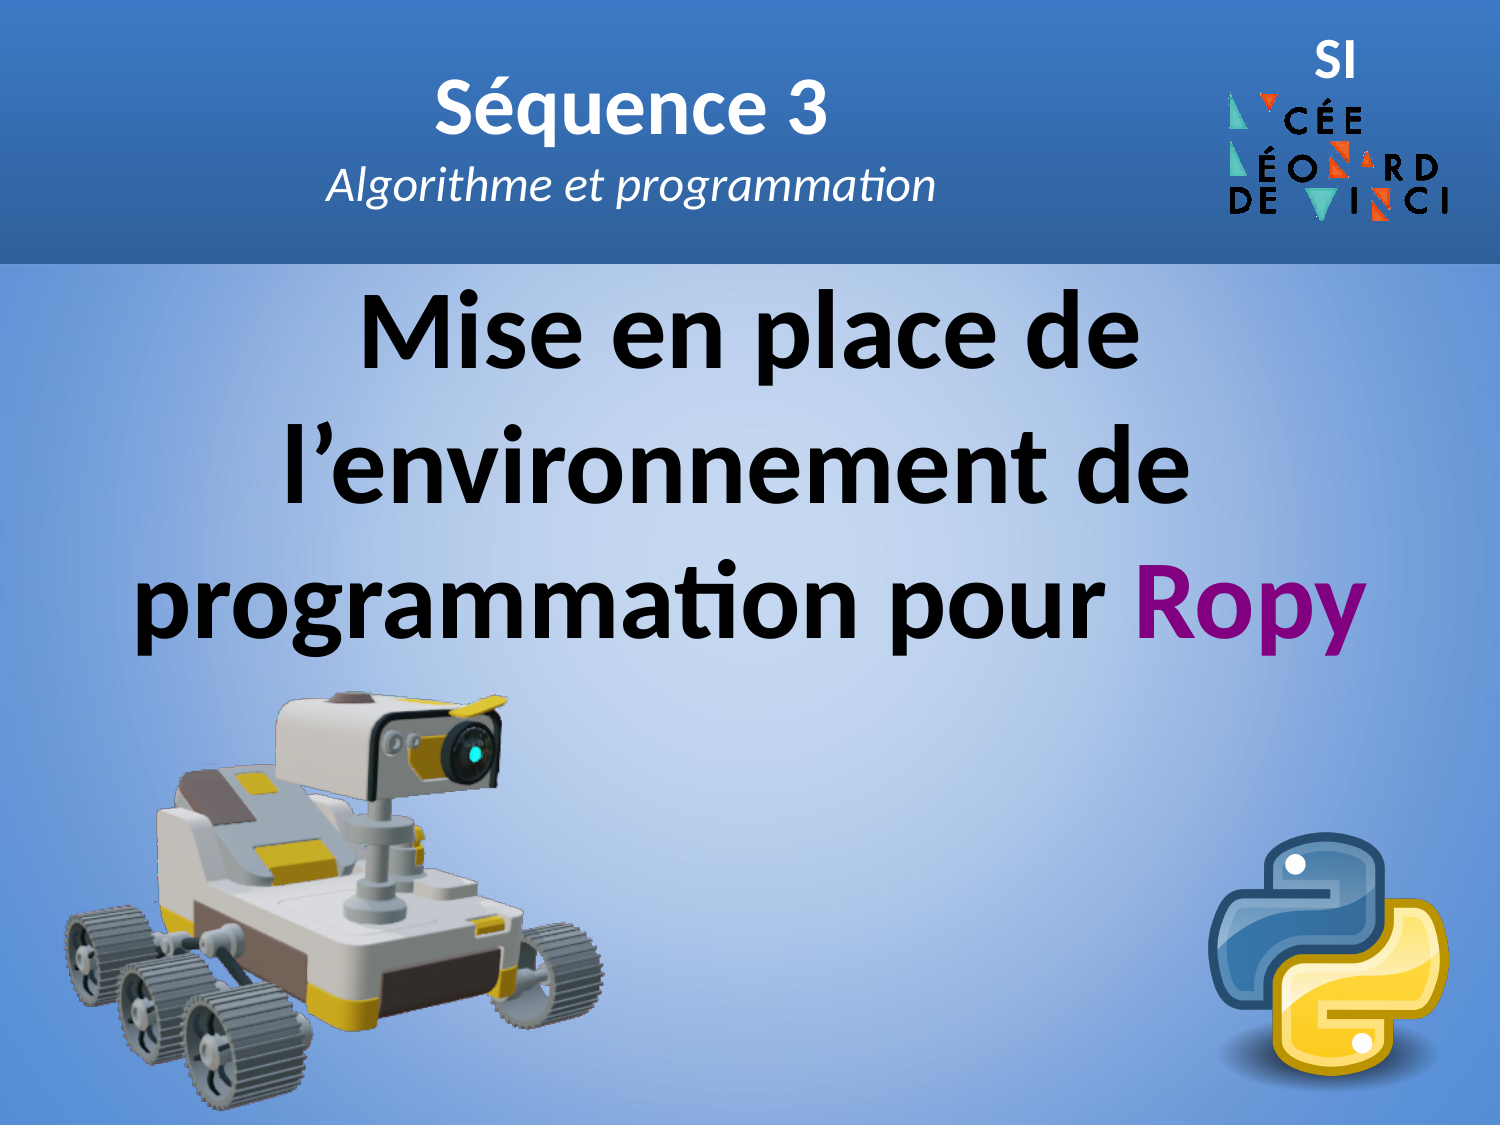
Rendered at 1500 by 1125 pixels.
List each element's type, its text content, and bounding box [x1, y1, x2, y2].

title Séquence 3 Algorithme et programmation [0, 0, 1500, 264]
subtitle Mise en place de l’environnement de programmation pour Ropy [0, 264, 1500, 670]
picture [1224, 87, 1450, 224]
text_box SI [1226, 12, 1447, 87]
picture [0, 670, 1500, 1125]
